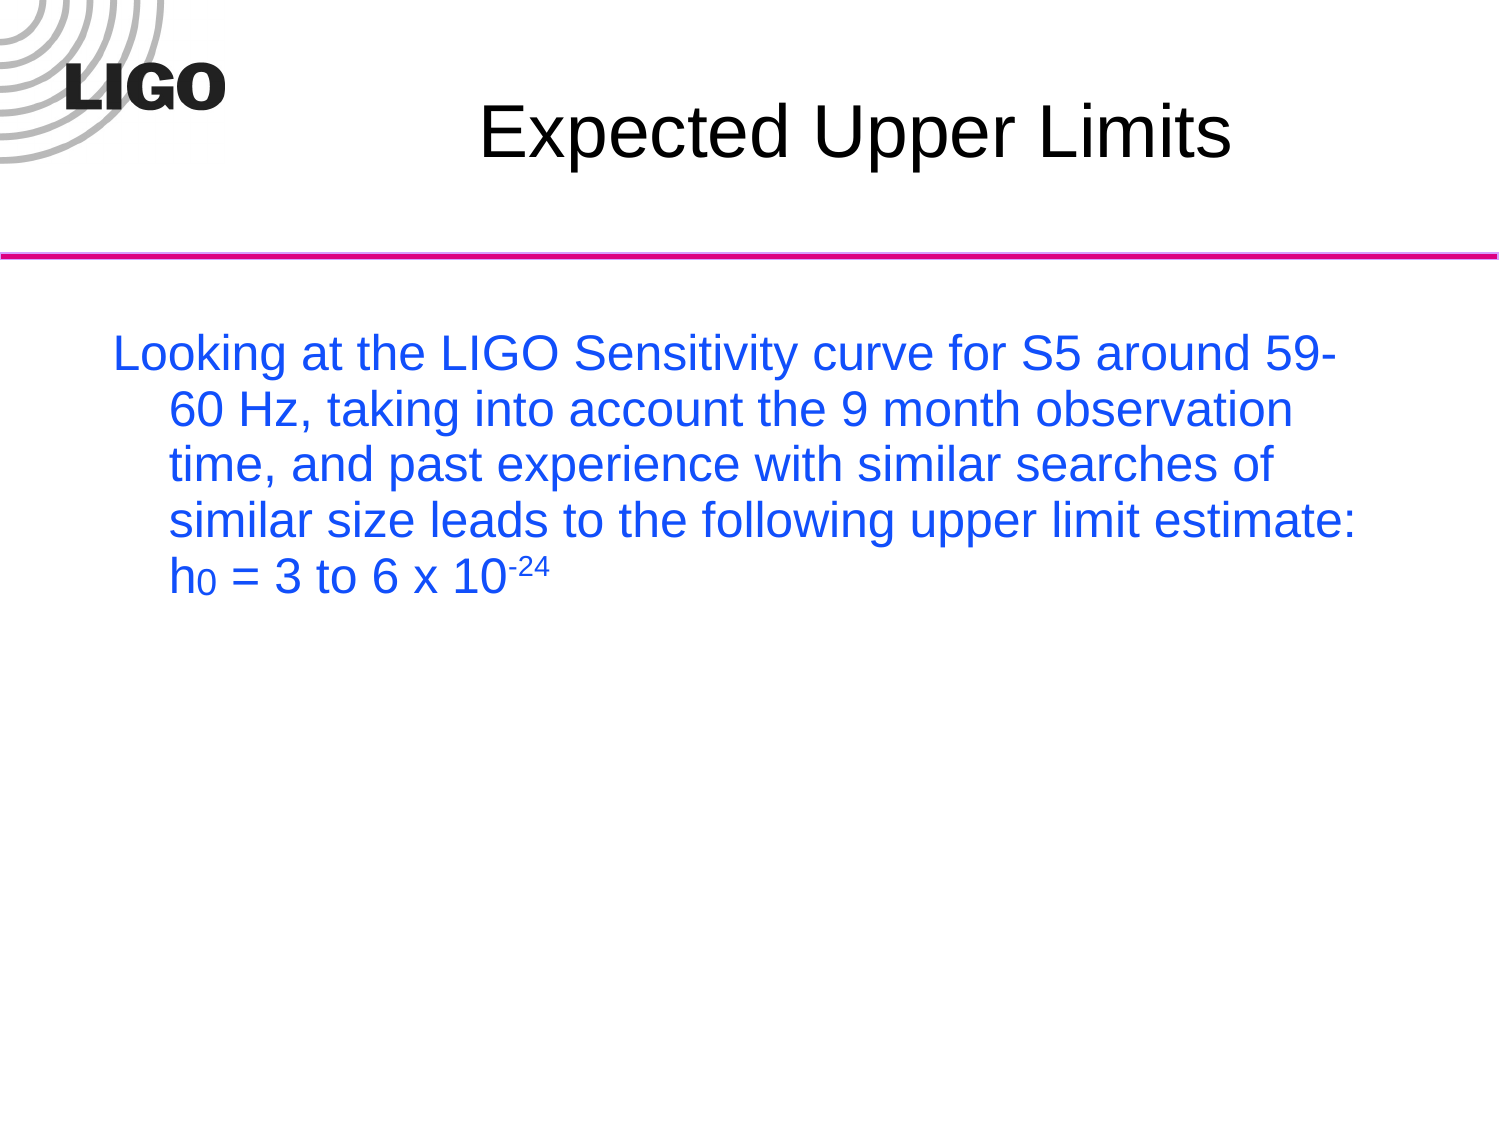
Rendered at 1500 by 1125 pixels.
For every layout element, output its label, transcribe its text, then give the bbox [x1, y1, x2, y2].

title Expected Upper Limits [262, 37, 1450, 225]
list Looking at the LIGO Sensitivity curve for S5 around 59-60 Hz, taking into account the 9 month observation time, and past experience with similar searches of similar size leads to the following upper limit estimate: h0 = 3 to 6 x 10-24 [112, 324, 1388, 1001]
